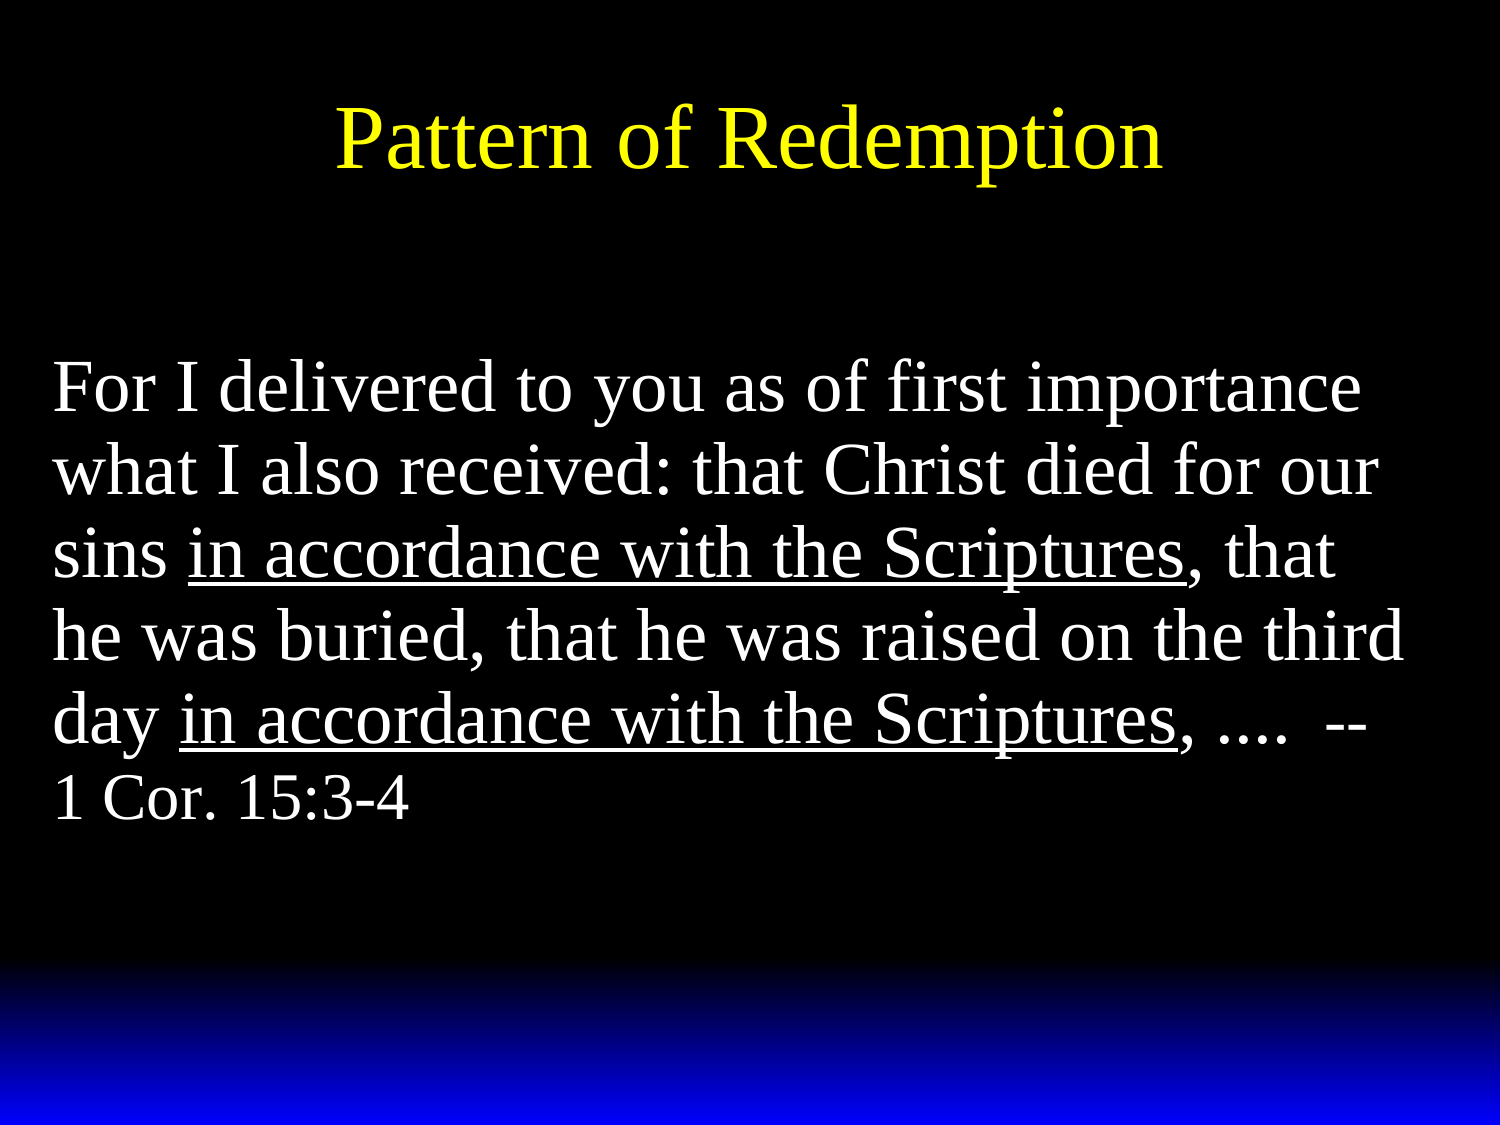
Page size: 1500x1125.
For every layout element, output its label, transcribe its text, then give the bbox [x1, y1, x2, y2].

text_box For I delivered to you as of first importance what I also received: that Christ died for our sins in accordance with the Scriptures, that he was buried, that he was raised on the third day in accordance with the Scriptures, .... -- 1 Cor. 15:3-4 [37, 337, 1426, 842]
title Pattern of Redemption [112, 37, 1388, 238]
